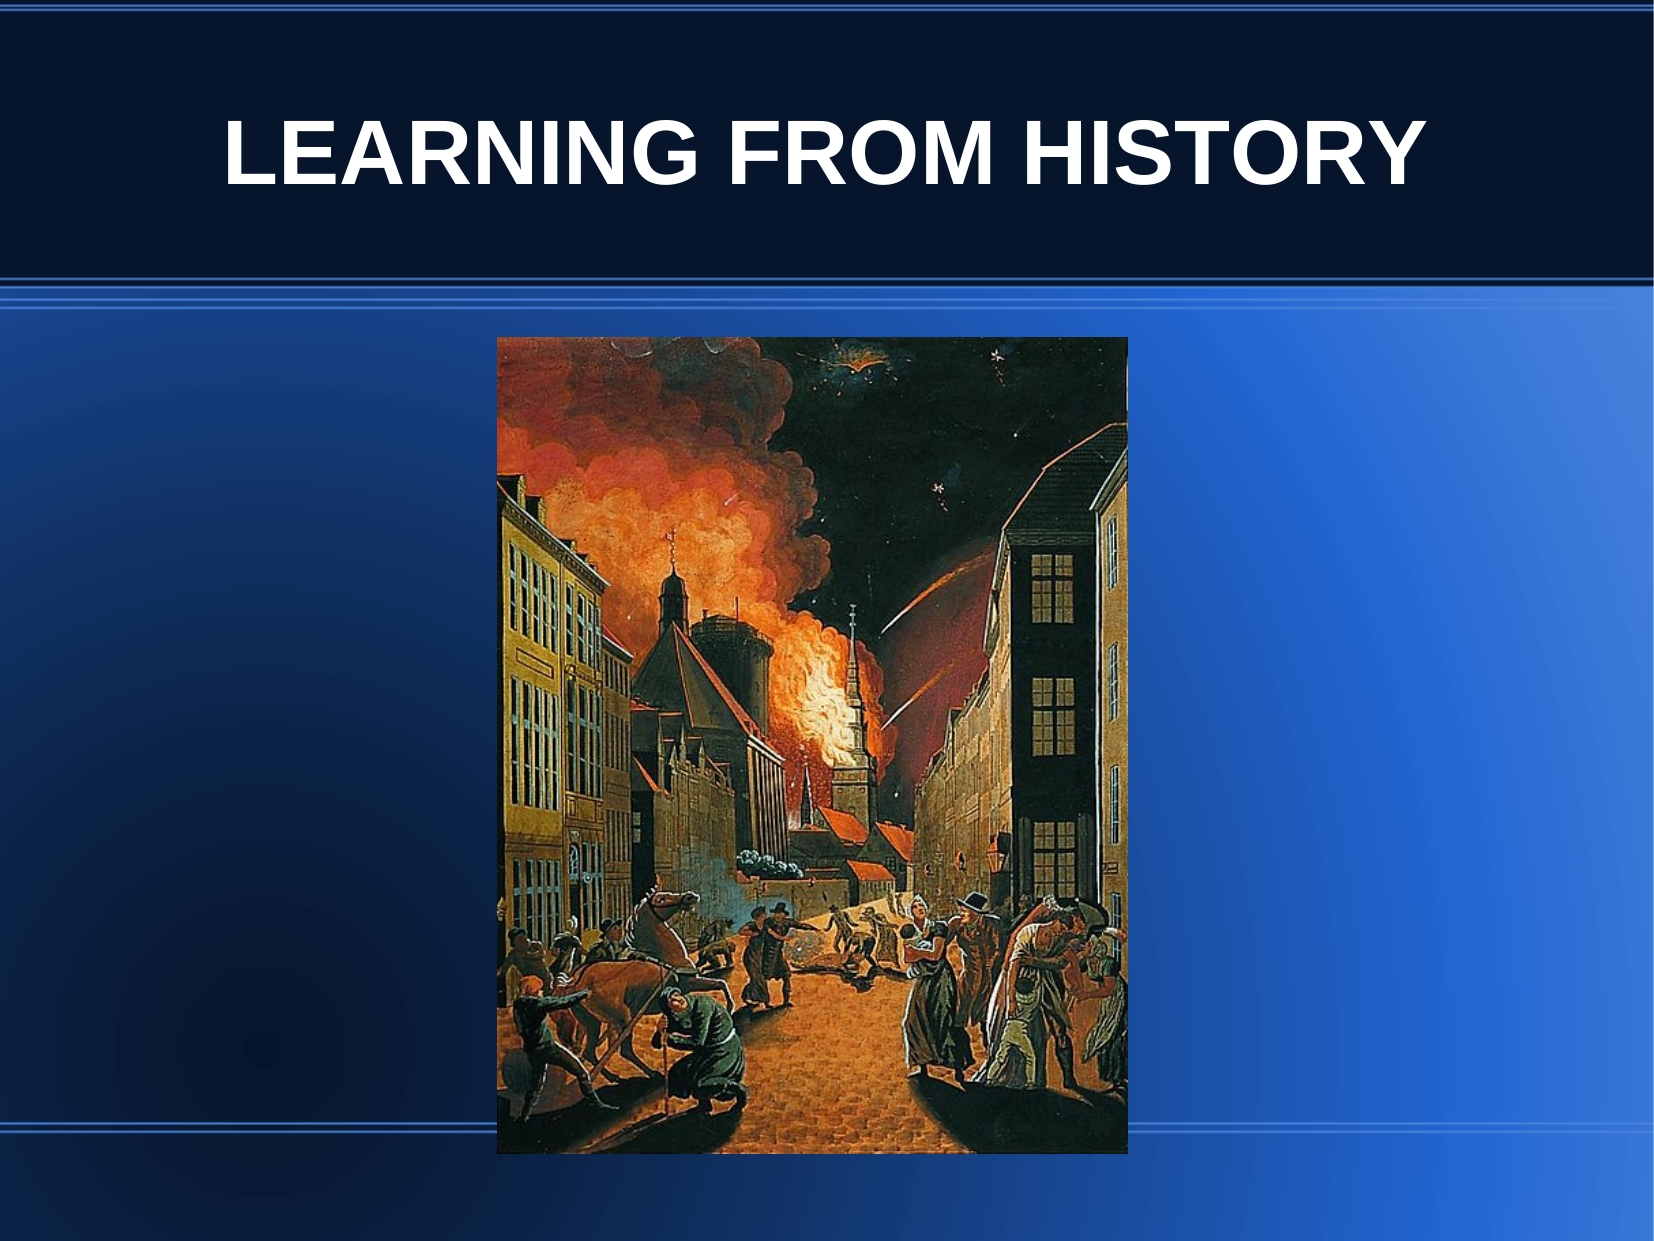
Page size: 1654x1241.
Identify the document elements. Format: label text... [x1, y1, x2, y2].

title LEARNING FROM HISTORY [82, 49, 1571, 257]
picture [0, 0, 1654, 1241]
